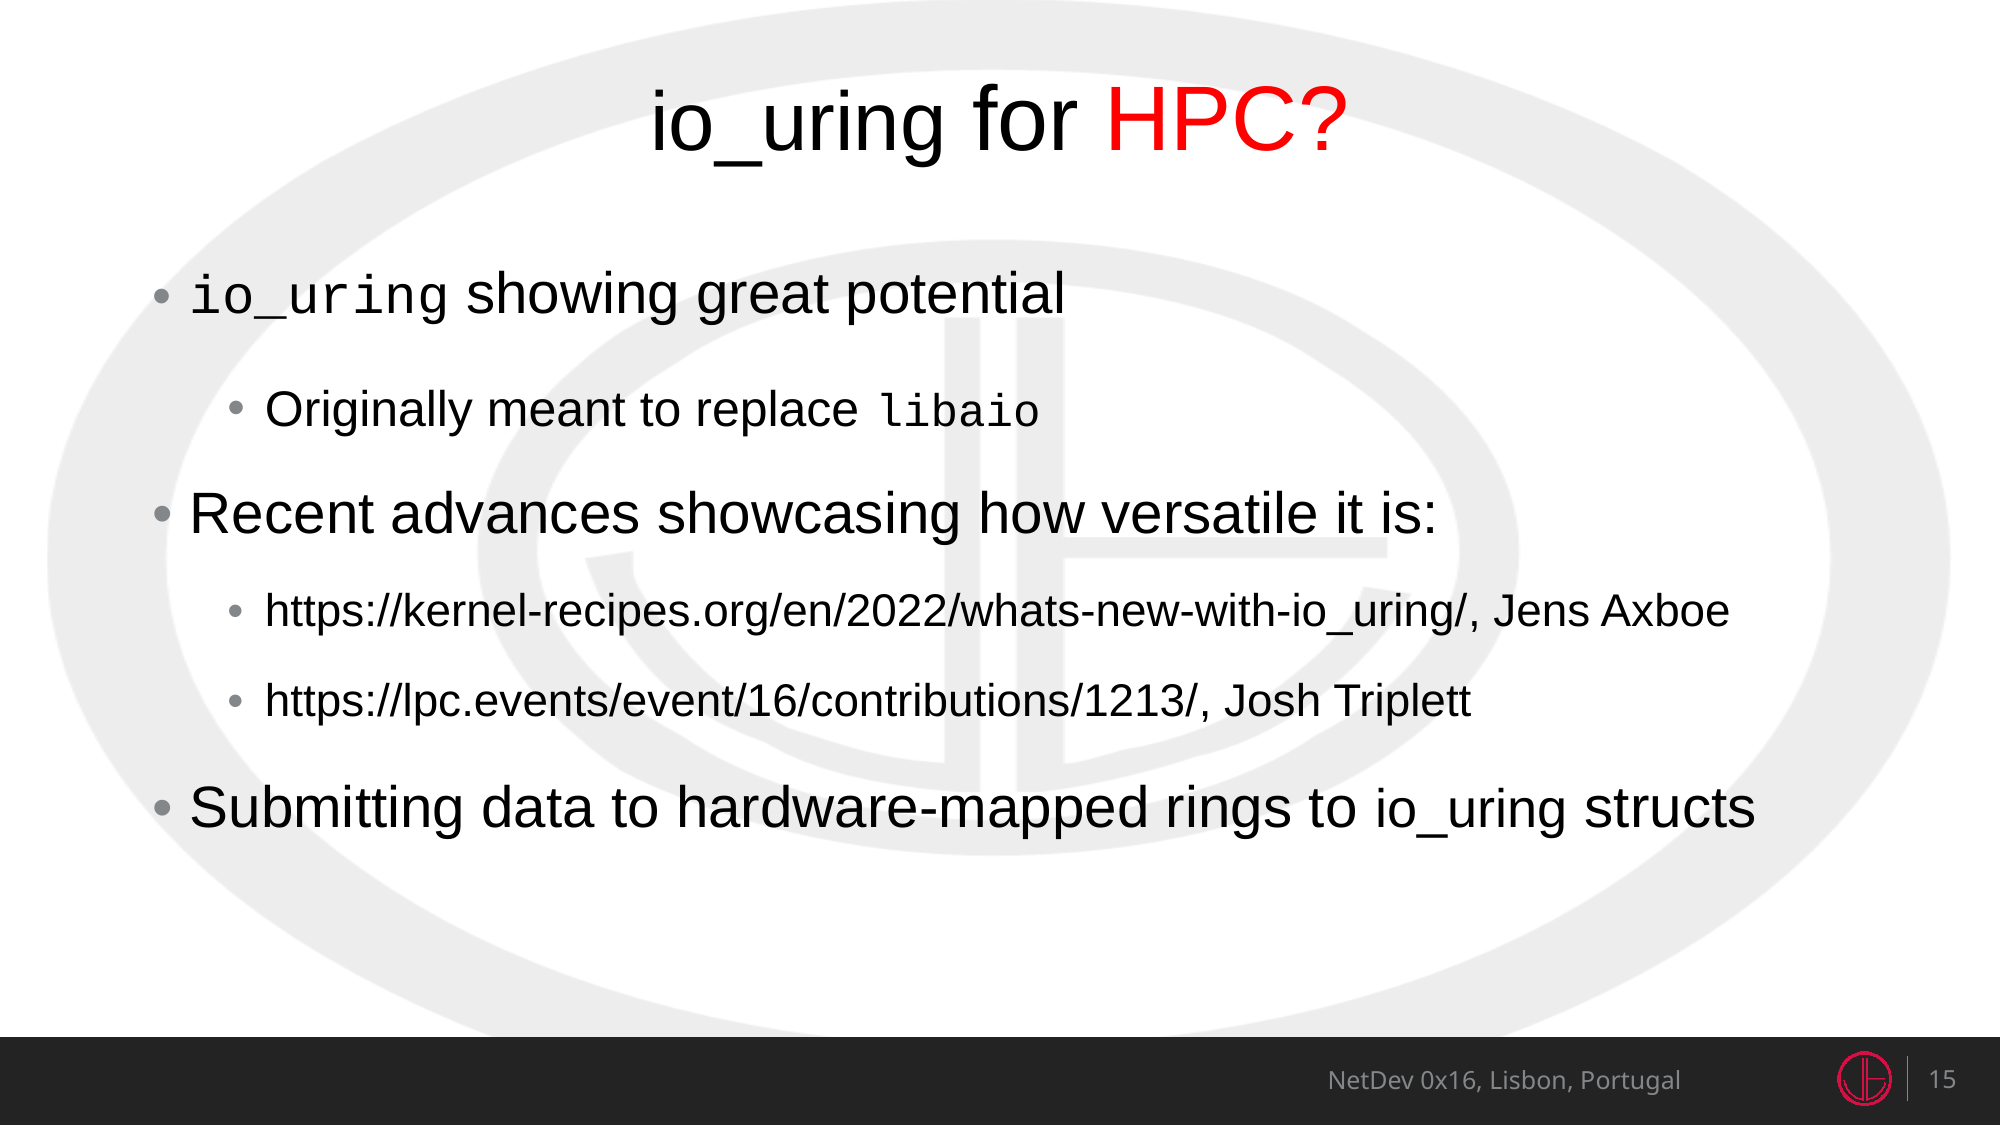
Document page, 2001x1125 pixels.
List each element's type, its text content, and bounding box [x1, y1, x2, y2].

list io_uring showing great potential Originally meant to replace libaio Recent advances showcasing how versatile it is: https://kernel-recipes.org/en/2022/whats-new-with-io_uring/, Jens Axboe https://lpc.events/event/16/contributions/1213/, Josh Triplett Submitting data to hardware-mapped rings to io_uring structs [137, 233, 1863, 1014]
picture [1837, 1051, 1892, 1106]
title io_uring for HPC? [137, 25, 1863, 220]
text_box NetDev 0x16, Lisbon, Portugal [1312, 1050, 1763, 1110]
text_box <number> [1913, 1050, 2000, 1111]
